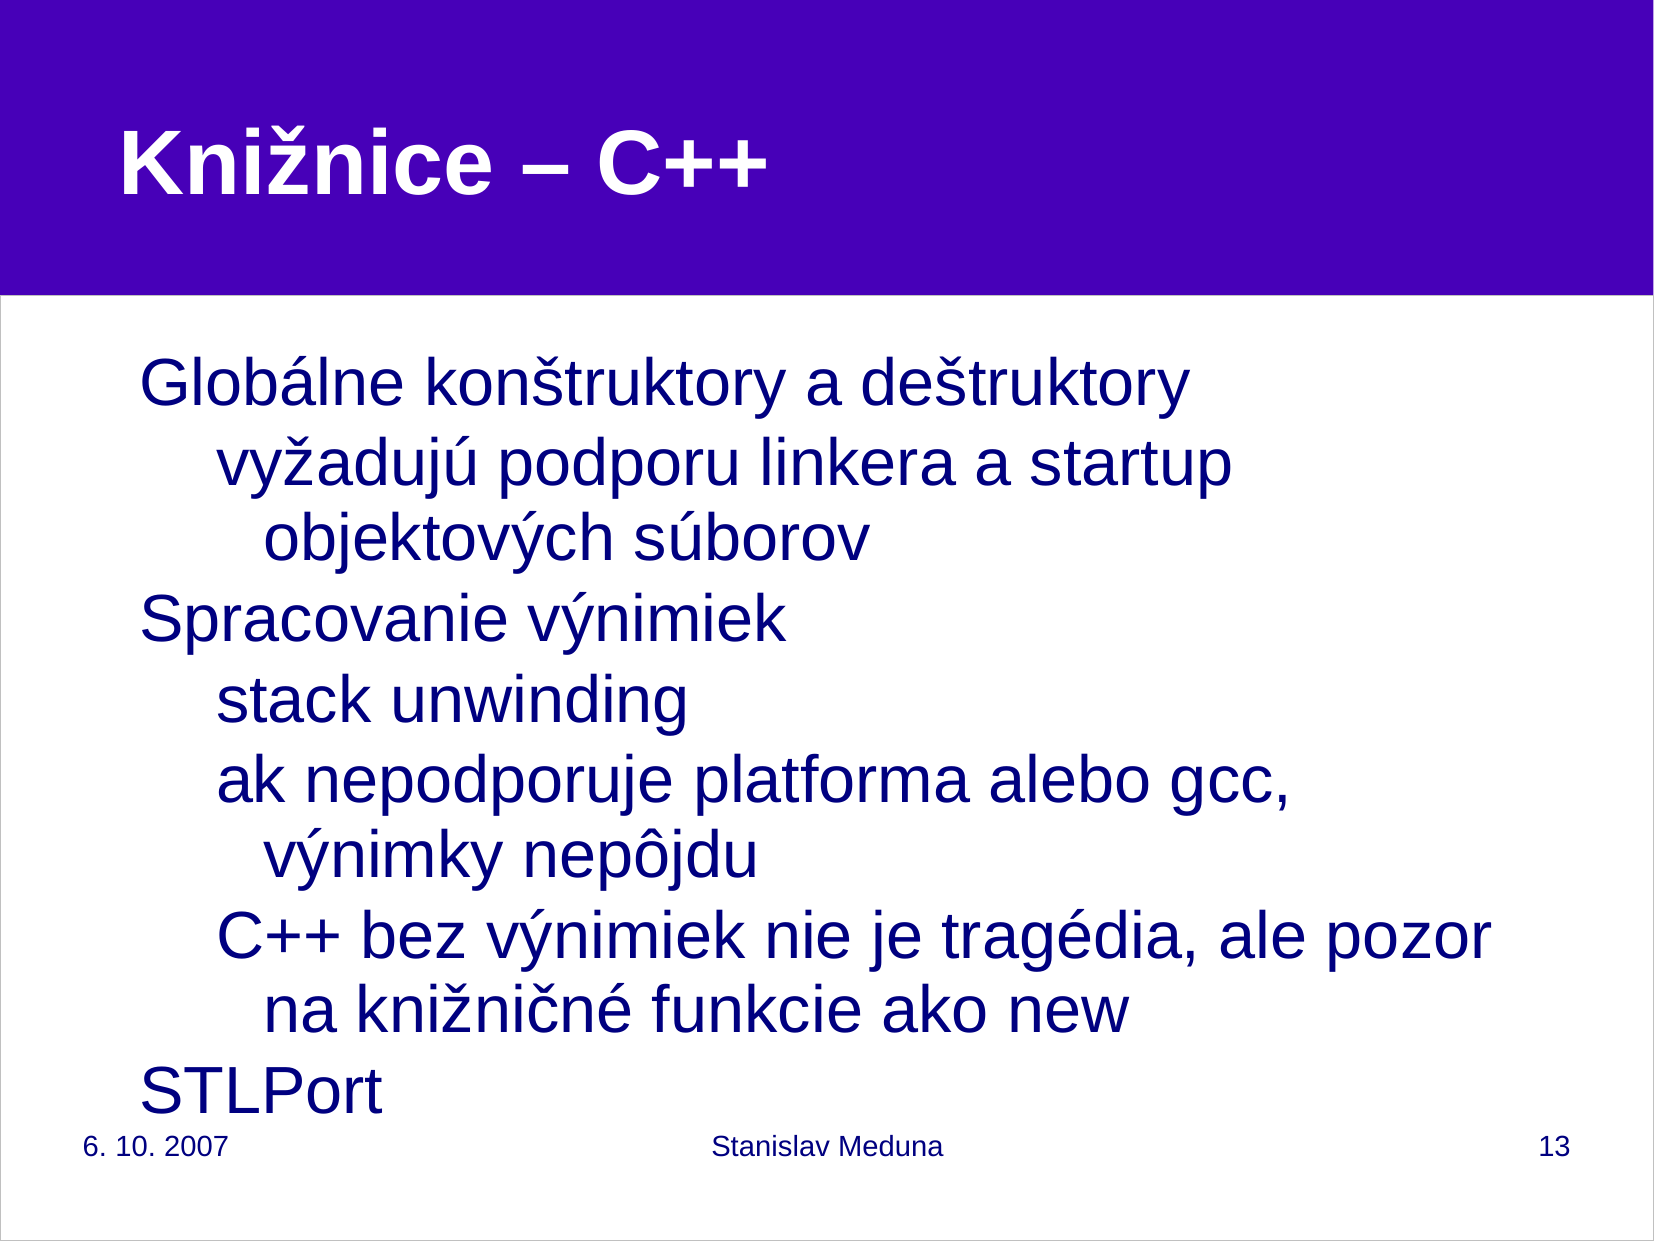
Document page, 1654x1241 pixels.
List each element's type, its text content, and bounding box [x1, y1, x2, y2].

title Knižnice – C++ [118, 66, 1595, 259]
list Globálne konštruktory a deštruktory vyžadujú podporu linkera a startup objektových súborov Spracovanie výnimiek stack unwinding ak nepodporuje platforma alebo gcc, výnimky nepôjdu C++ bez výnimiek nie je tragédia, ale pozor na knižničné funkcie ako new STLPort [121, 344, 1534, 1128]
